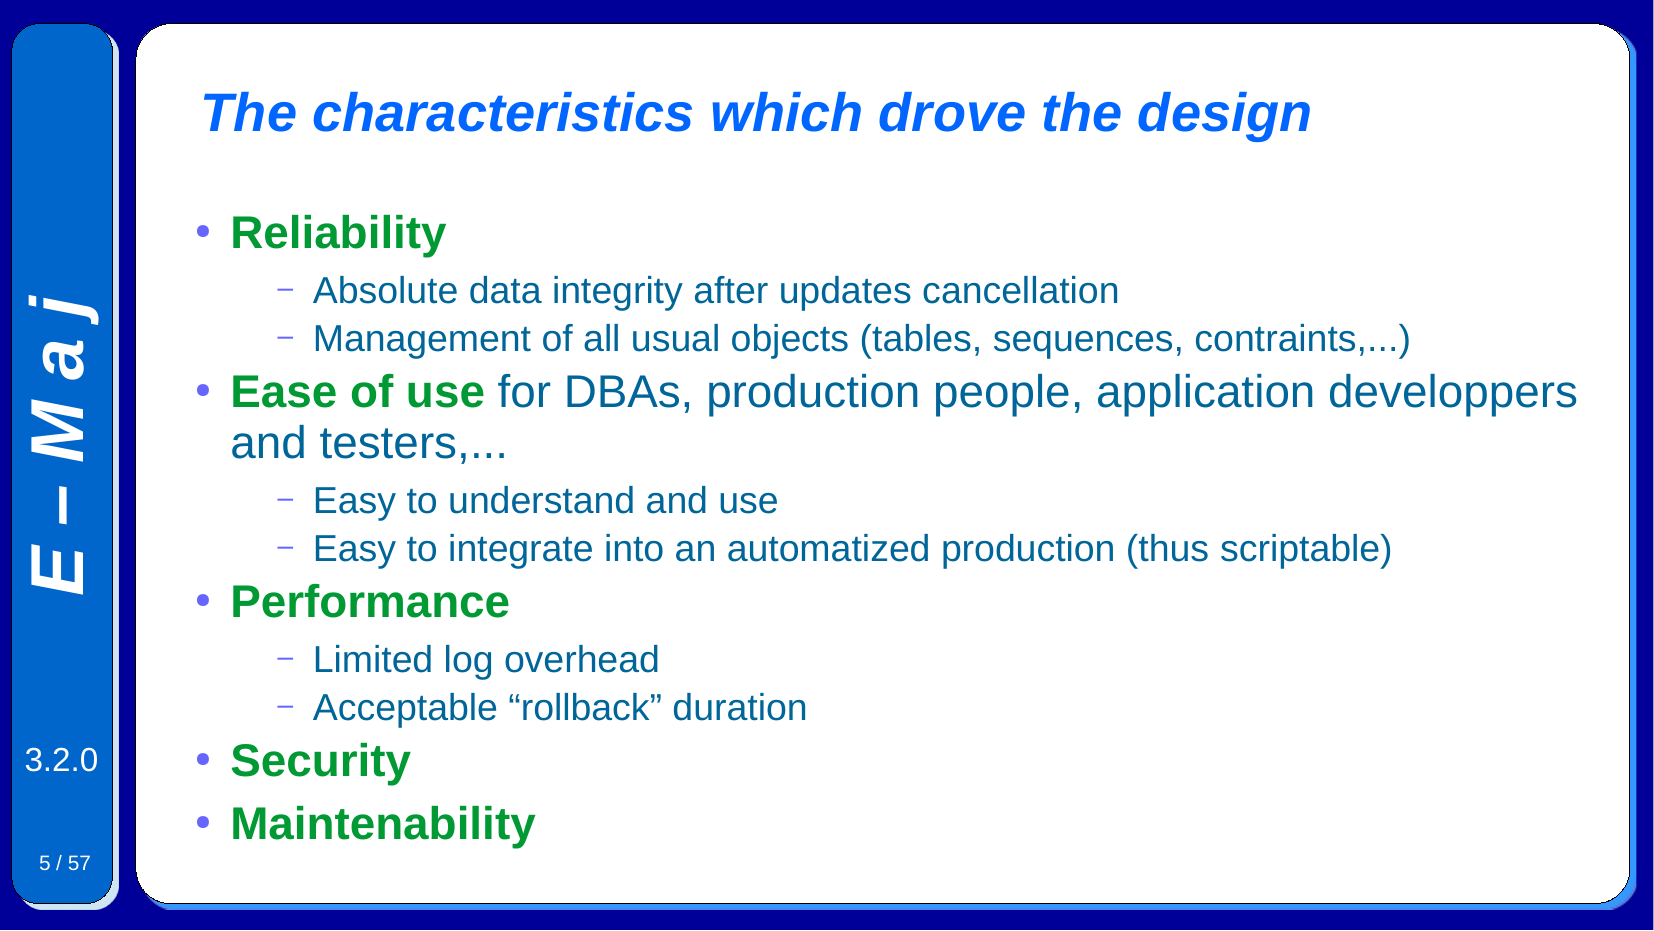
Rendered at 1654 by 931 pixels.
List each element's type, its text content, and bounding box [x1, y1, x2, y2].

title The characteristics which drove the design [200, 34, 1575, 191]
list Reliability Absolute data integrity after updates cancellation Management of all usual objects (tables, sequences, contraints,...) Ease of use for DBAs, production people, application developpers and testers,... Easy to understand and use Easy to integrate into an automatized production (thus scriptable) Performance Limited log overhead Acceptable “rollback” duration Security Maintenability [177, 206, 1587, 849]
